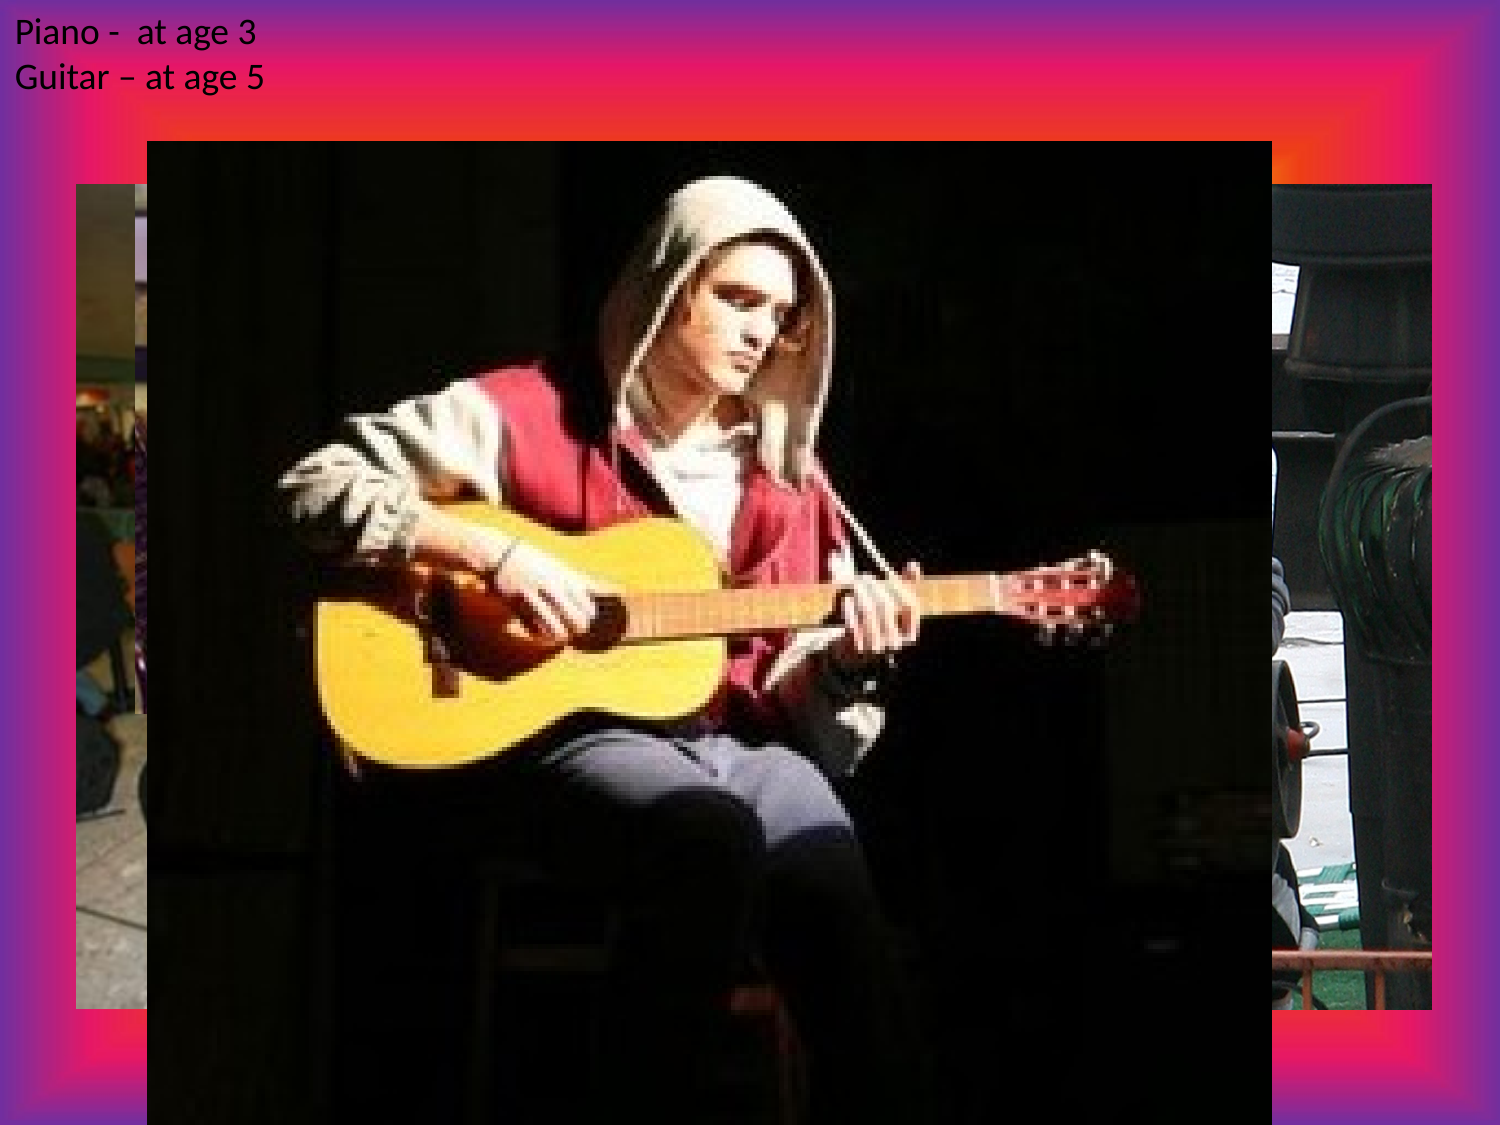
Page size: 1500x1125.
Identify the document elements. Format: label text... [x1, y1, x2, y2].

picture [0, 0, 1500, 1125]
text_box Piano - at age 3 Guitar – at age 5 [0, 0, 497, 105]
